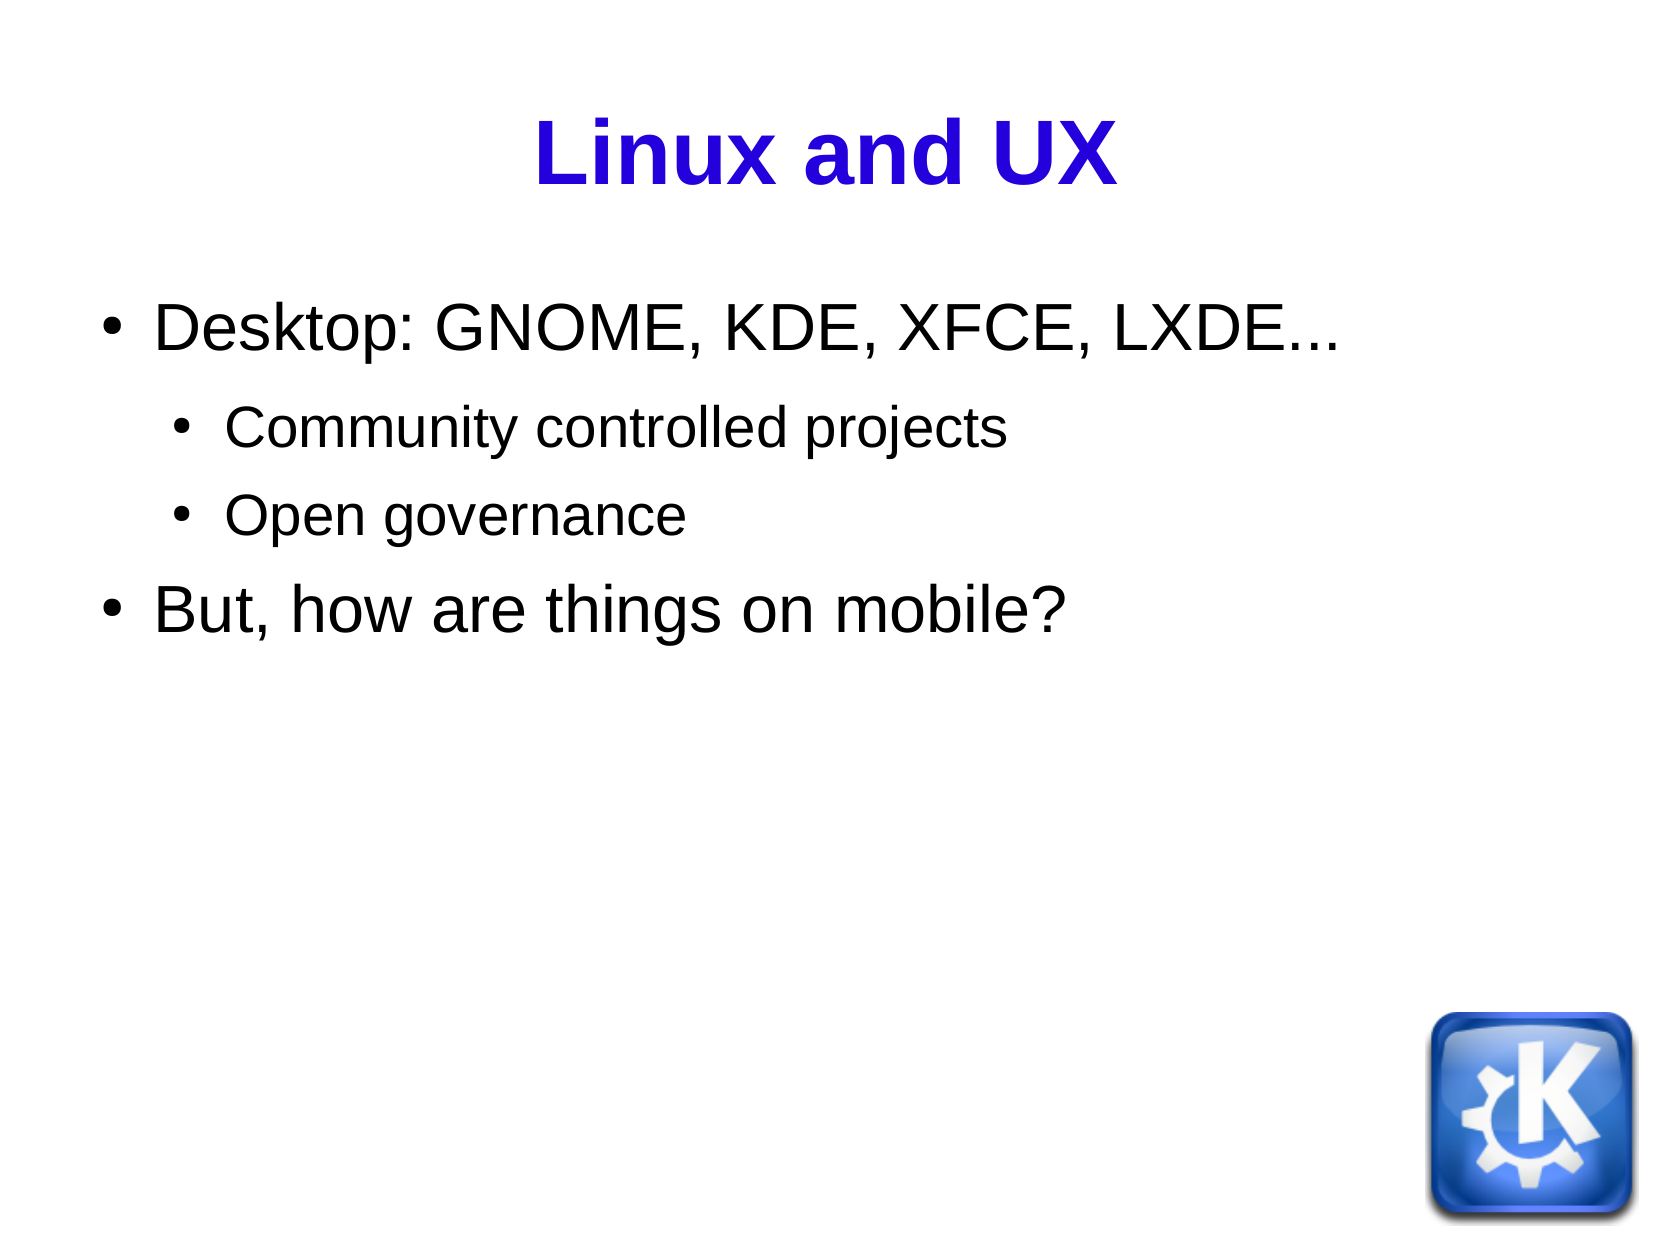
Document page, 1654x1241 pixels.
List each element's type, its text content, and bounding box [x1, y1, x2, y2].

title Linux and UX [82, 49, 1571, 257]
picture [1425, 1012, 1639, 1226]
list Desktop: GNOME, KDE, XFCE, LXDE... Community controlled projects Open governance But, how are things on mobile? [82, 290, 1571, 1109]
